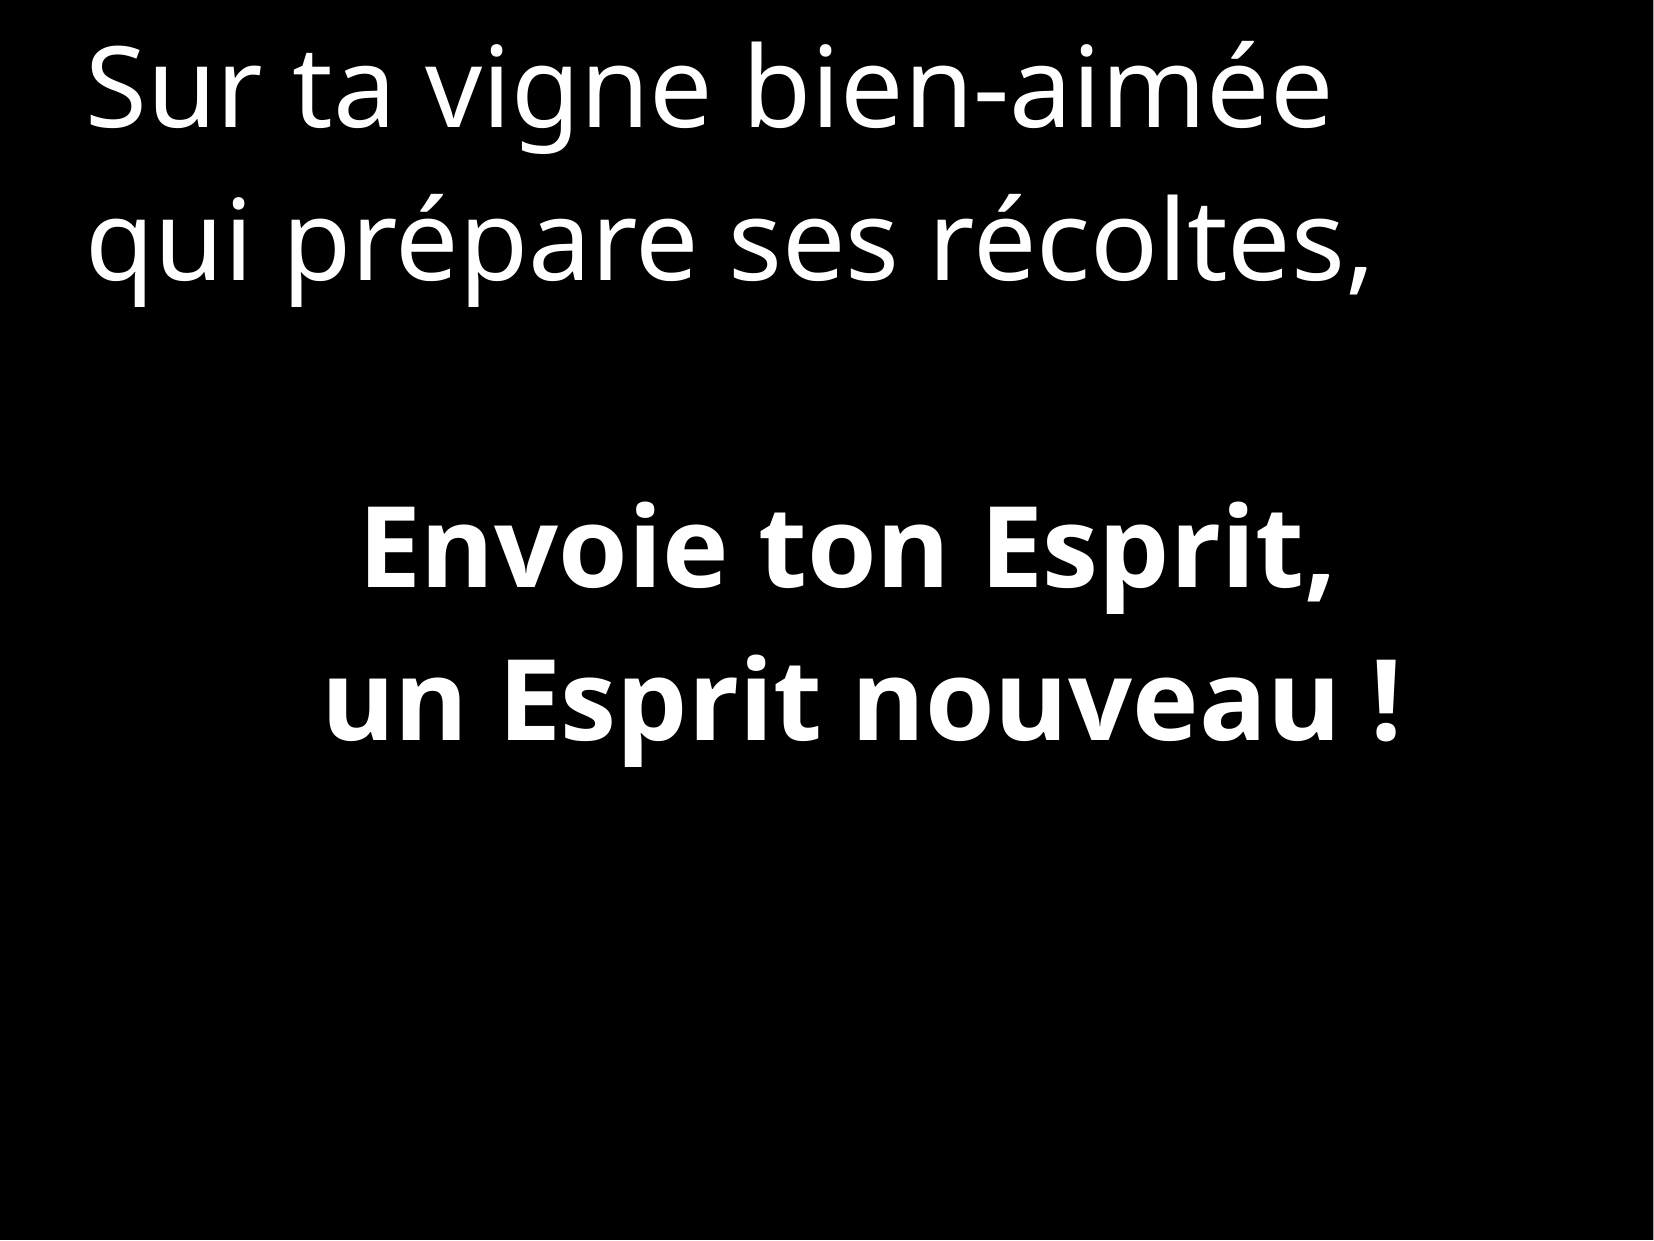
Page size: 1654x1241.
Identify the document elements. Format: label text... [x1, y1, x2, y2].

text_box Sur ta vigne bien-aimée qui prépare ses récoltes, Envoie ton Esprit, un Esprit nouveau ! [0, 0, 1654, 1241]
